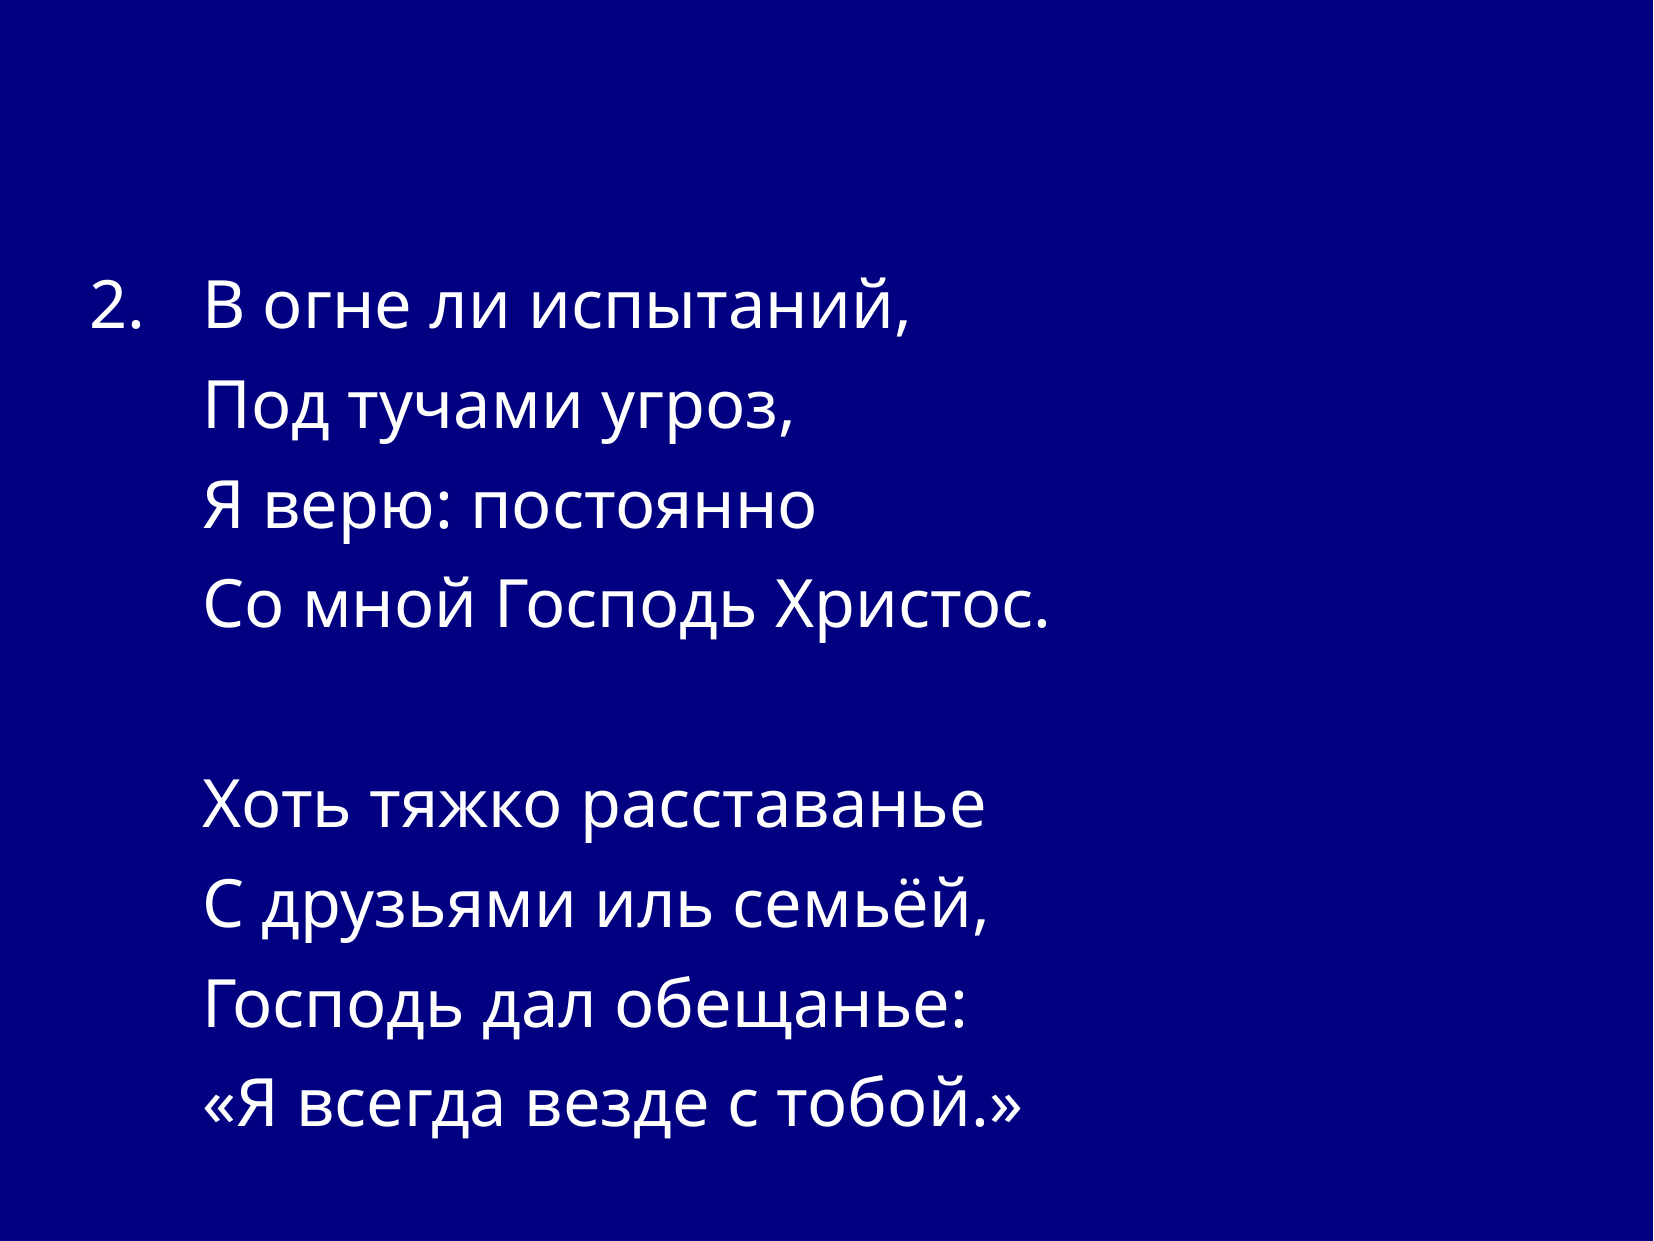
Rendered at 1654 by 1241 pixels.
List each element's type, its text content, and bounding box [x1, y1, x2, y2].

text_box 2. В огне ли испытаний, Под тучами угроз, Я верю: постоянно Со мной Господь Христос. Хоть тяжко расставанье С друзьями иль семьёй, Господь дал обещанье: «Я всегда везде с тобой.» [75, 150, 1576, 1163]
